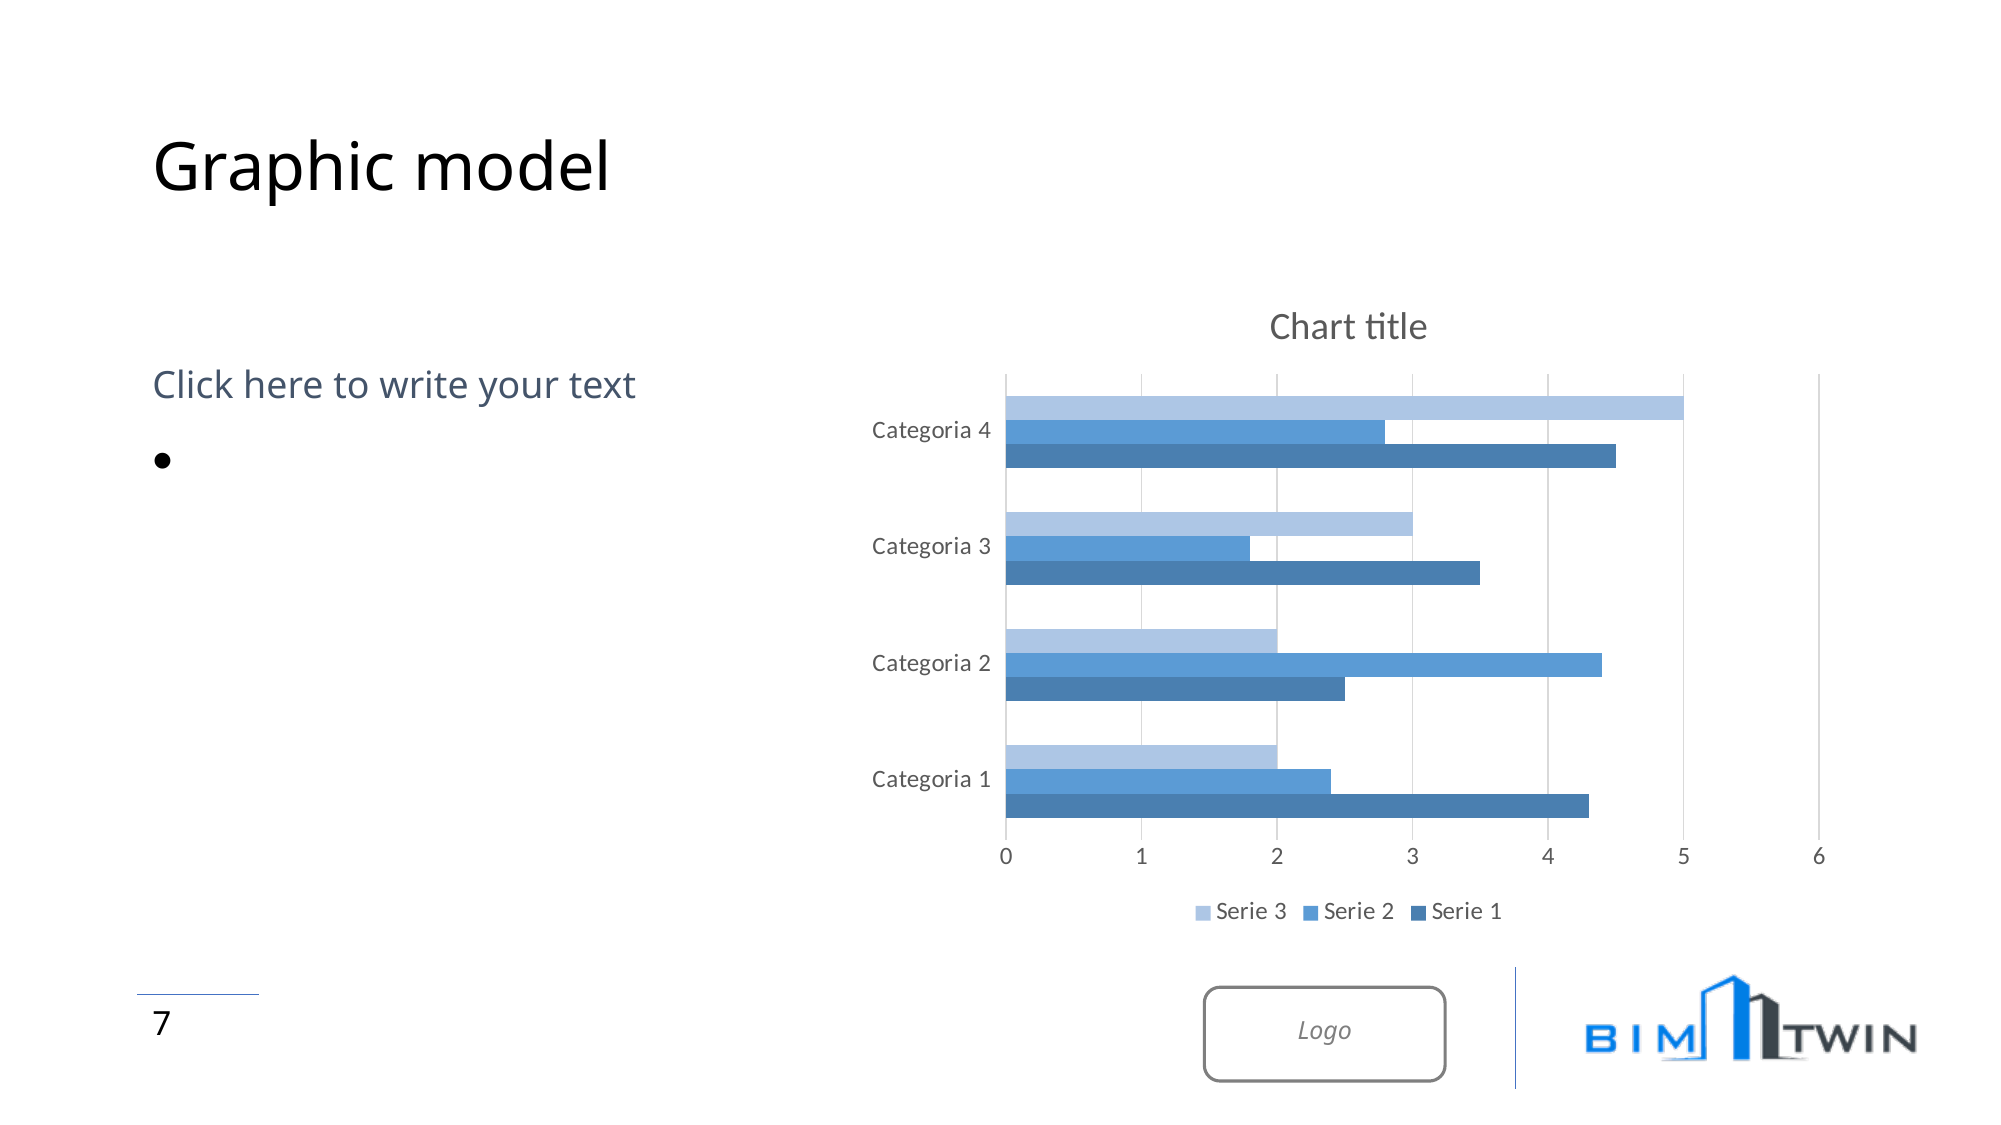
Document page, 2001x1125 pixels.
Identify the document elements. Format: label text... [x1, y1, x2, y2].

title Graphic model [137, 59, 1000, 278]
list Click here to write your text [137, 358, 828, 932]
chart [852, 277, 1846, 932]
